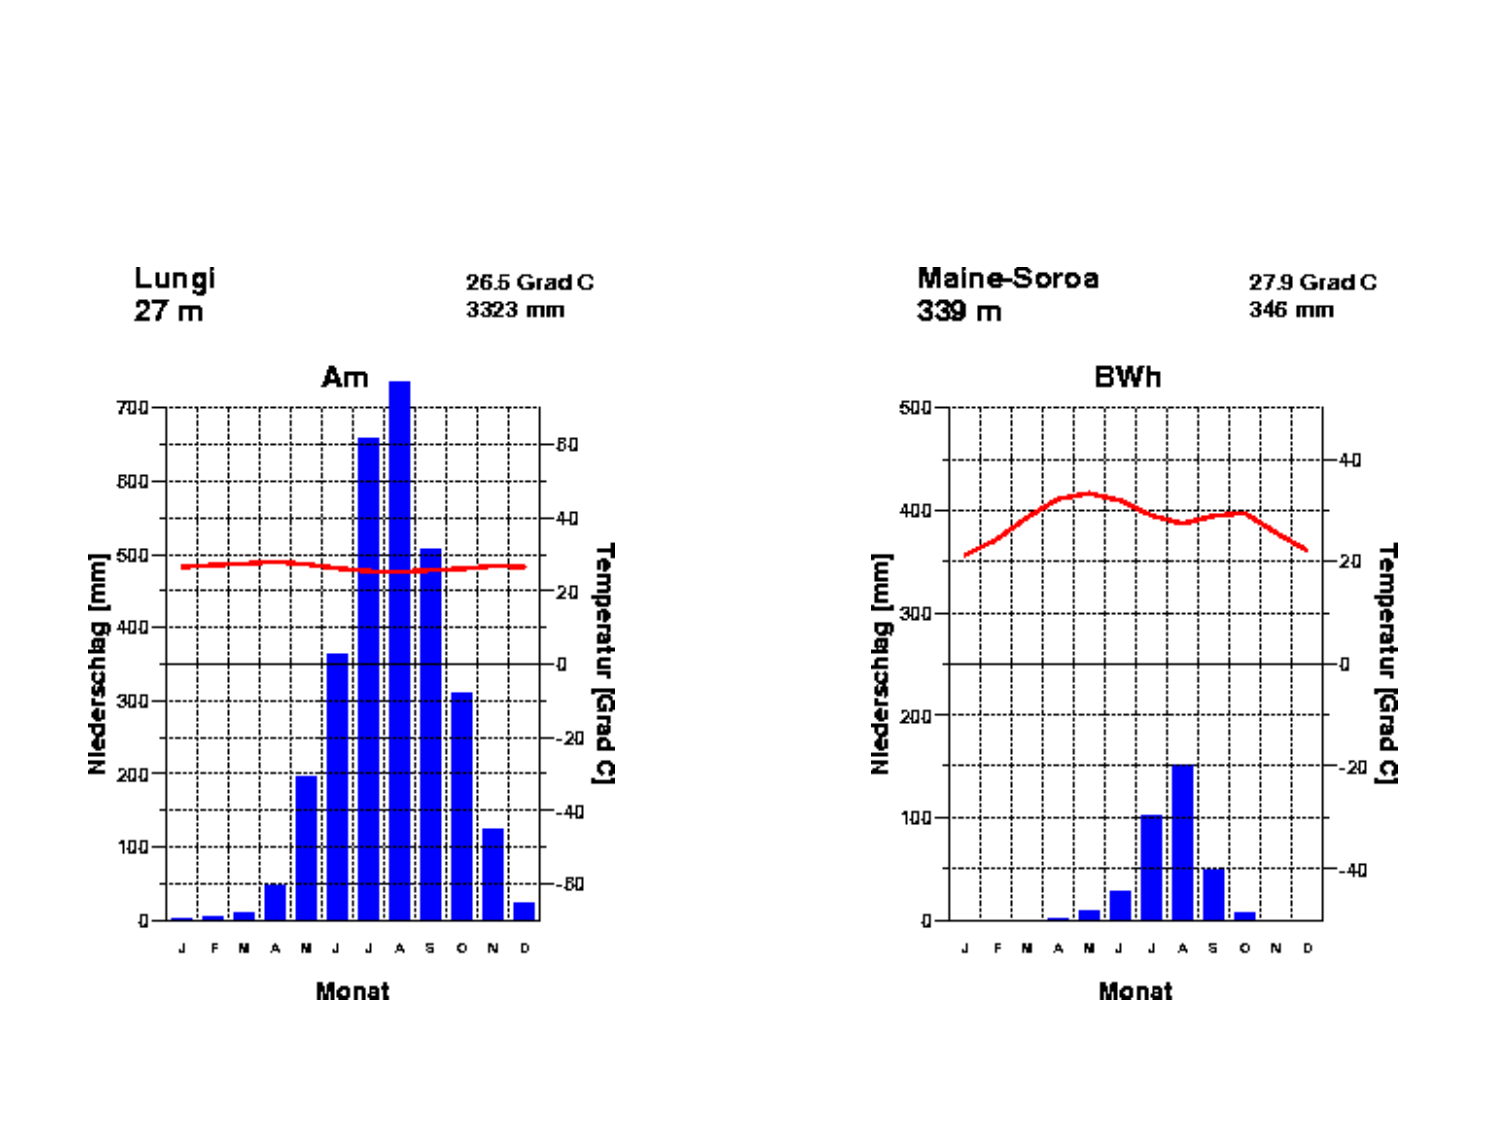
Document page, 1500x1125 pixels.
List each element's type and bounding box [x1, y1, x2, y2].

picture [871, 267, 1398, 1000]
picture [88, 267, 615, 1000]
